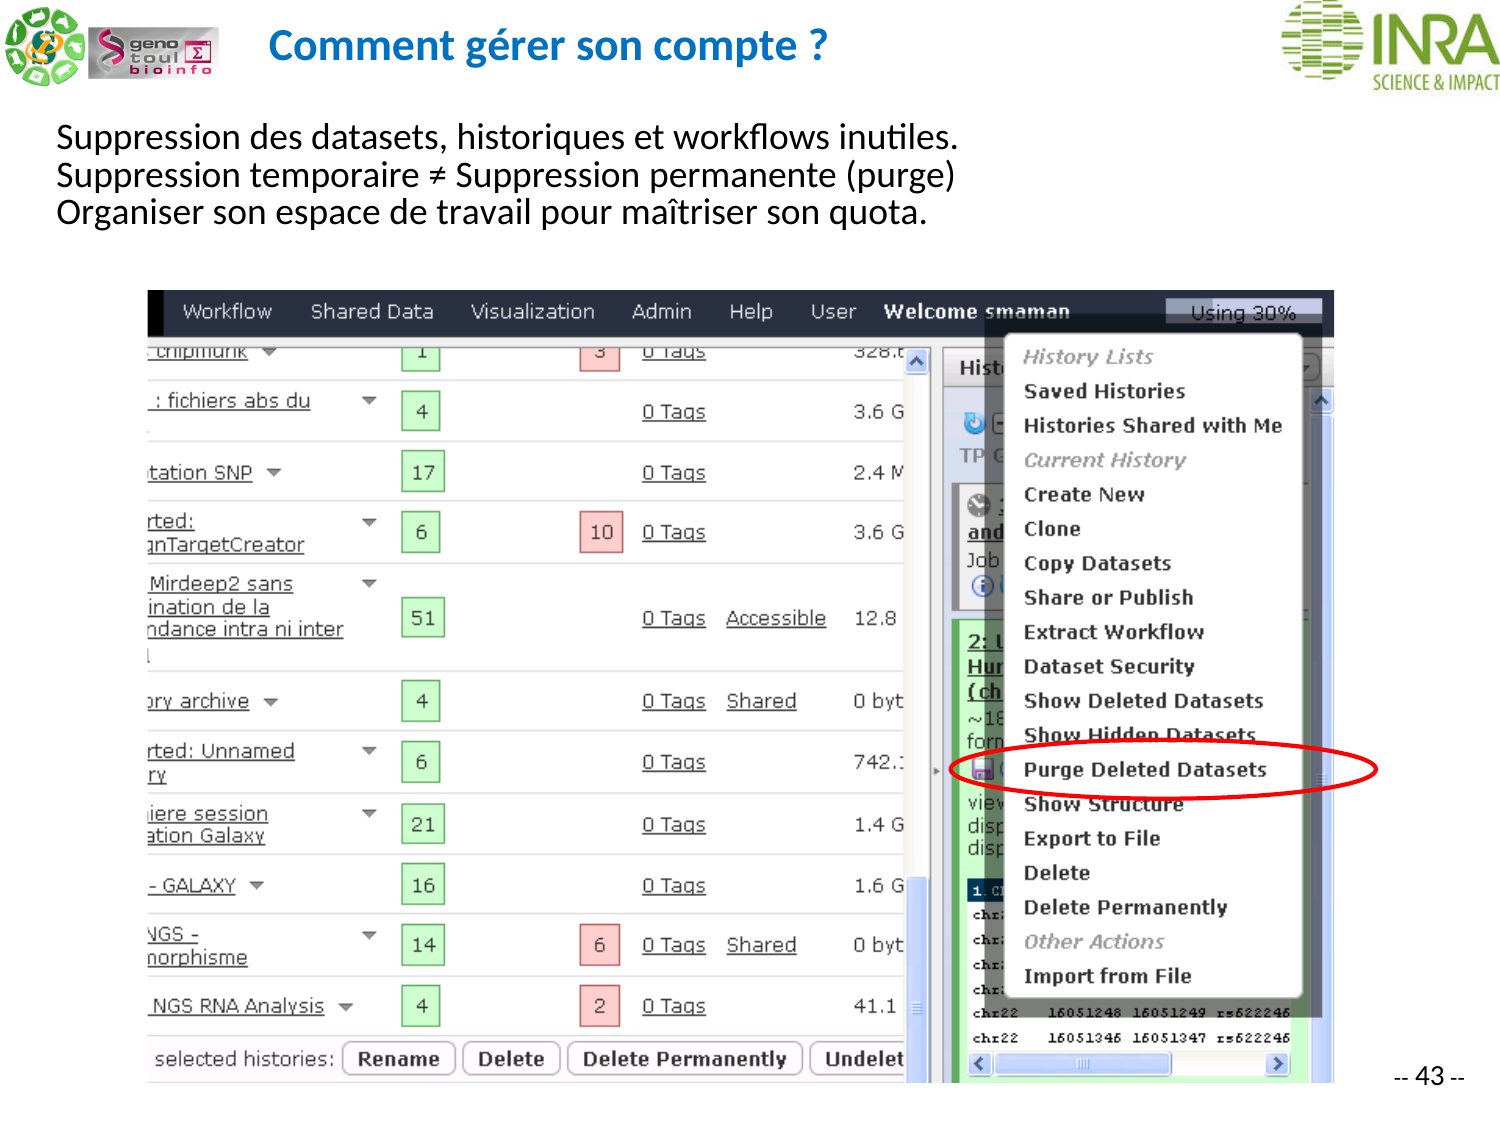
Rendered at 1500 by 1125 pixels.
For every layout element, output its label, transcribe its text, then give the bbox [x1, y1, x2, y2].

picture [5, 7, 85, 86]
picture [147, 290, 1335, 1083]
text_box Comment gérer son compte ? [253, 19, 1424, 90]
picture [954, 742, 1335, 796]
text_box Suppression des datasets, historiques et workflows inutiles. Suppression temporaire ≠ Suppression permanente (purge) Organiser son espace de travail pour maîtriser son quota. [41, 114, 1447, 242]
picture [1281, 0, 1500, 110]
picture [88, 27, 219, 79]
